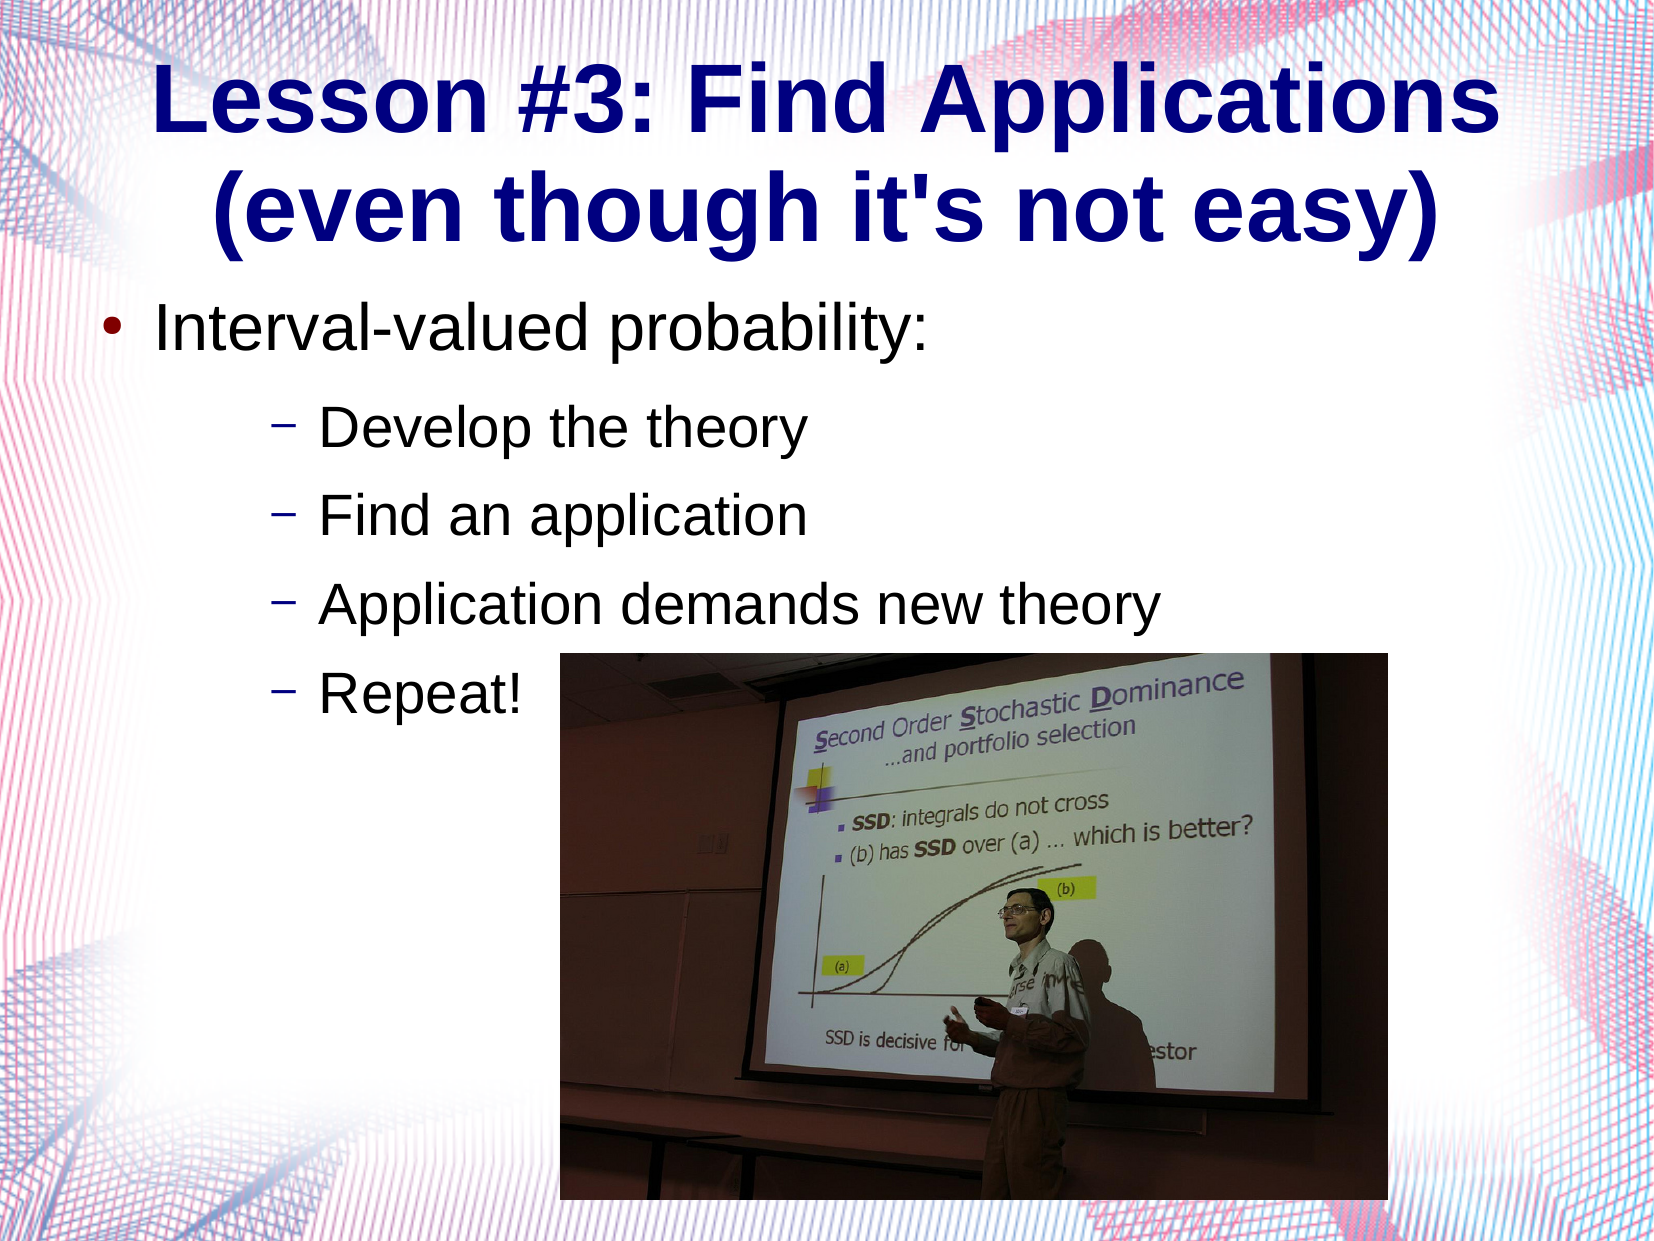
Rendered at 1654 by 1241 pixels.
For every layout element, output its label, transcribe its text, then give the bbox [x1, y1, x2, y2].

picture [0, 0, 1654, 1241]
list Interval-valued probability: Develop the theory Find an application Application demands new theory Repeat! [82, 290, 1654, 1109]
title Lesson #3: Find Applications (even though it's not easy) [82, 43, 1571, 263]
